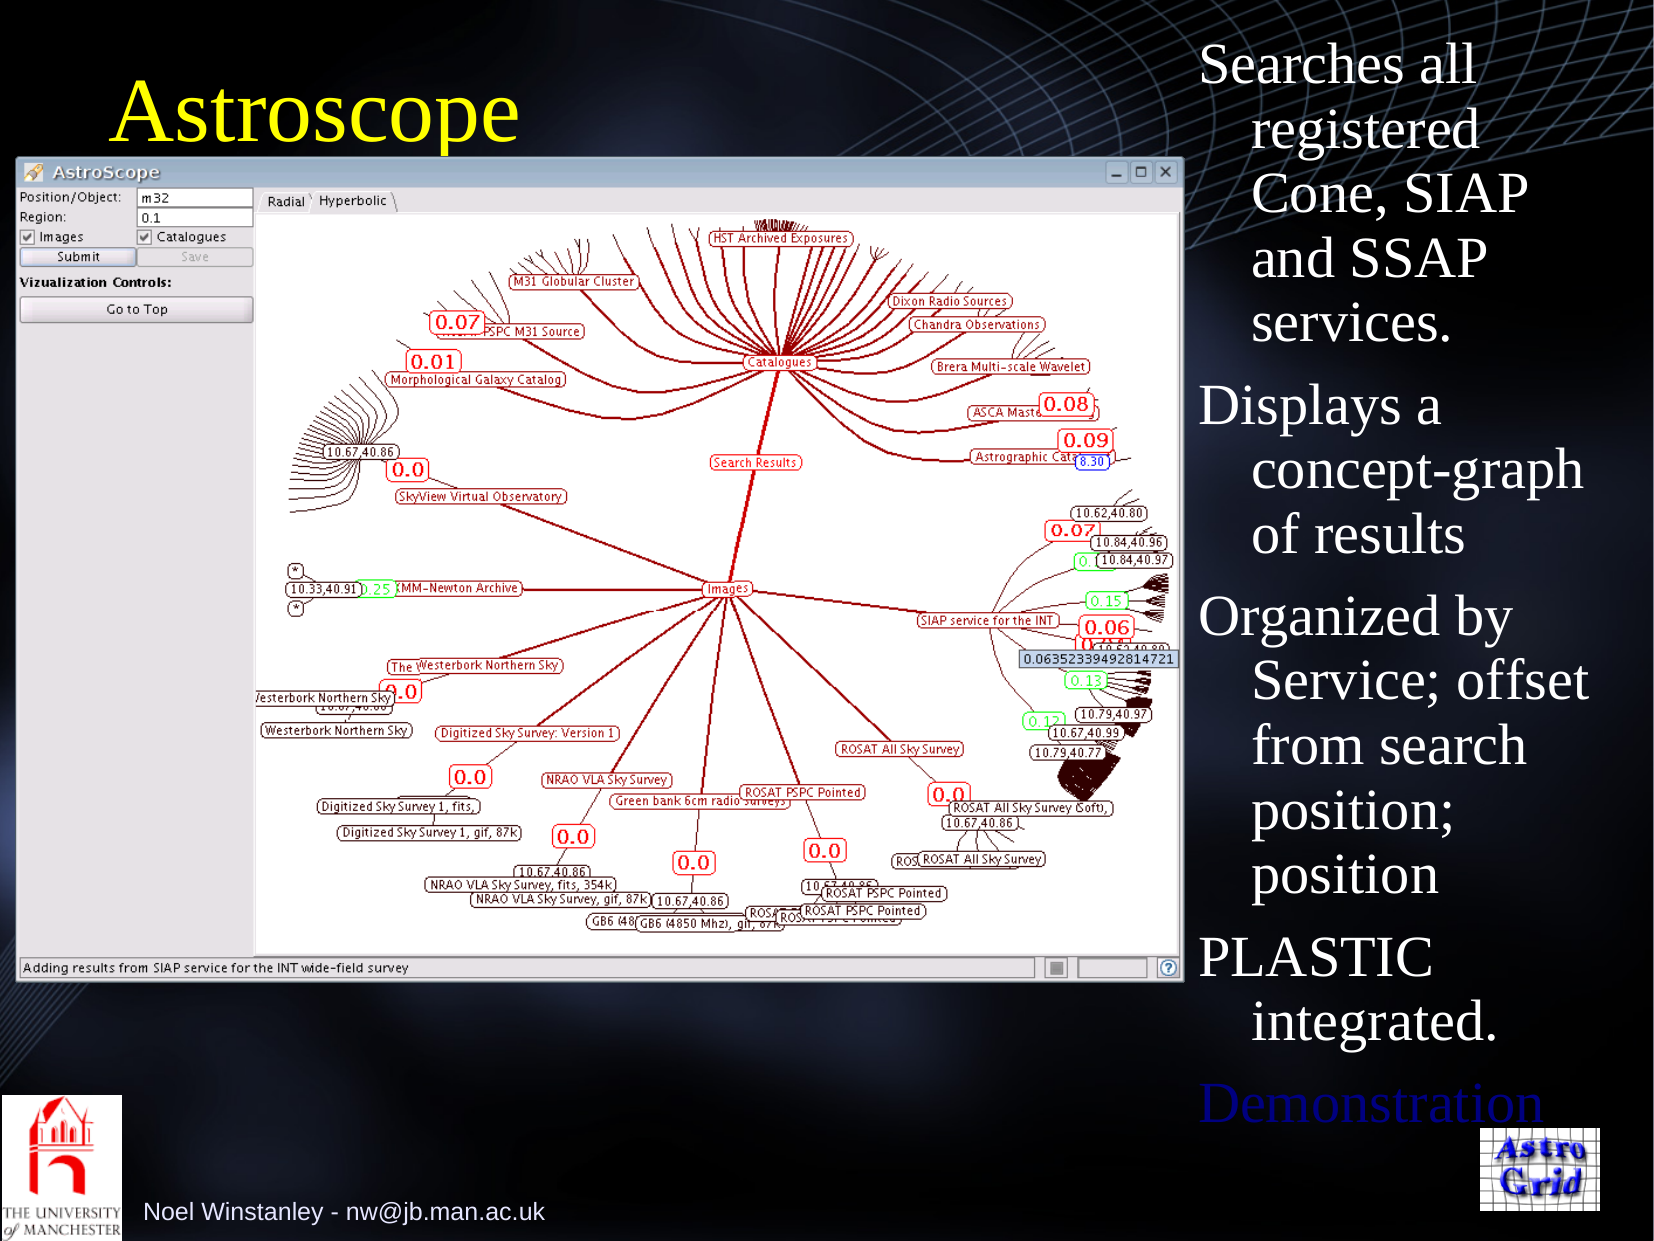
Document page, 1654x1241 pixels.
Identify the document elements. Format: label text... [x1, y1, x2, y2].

picture [0, 0, 1654, 1241]
list Searches all registered Cone, SIAP and SSAP services. Displays a concept-graph of results Organized by Service; offset from search position; position PLASTIC integrated. Demonstration [1180, 31, 1623, 1157]
title Astroscope [108, 26, 1534, 156]
